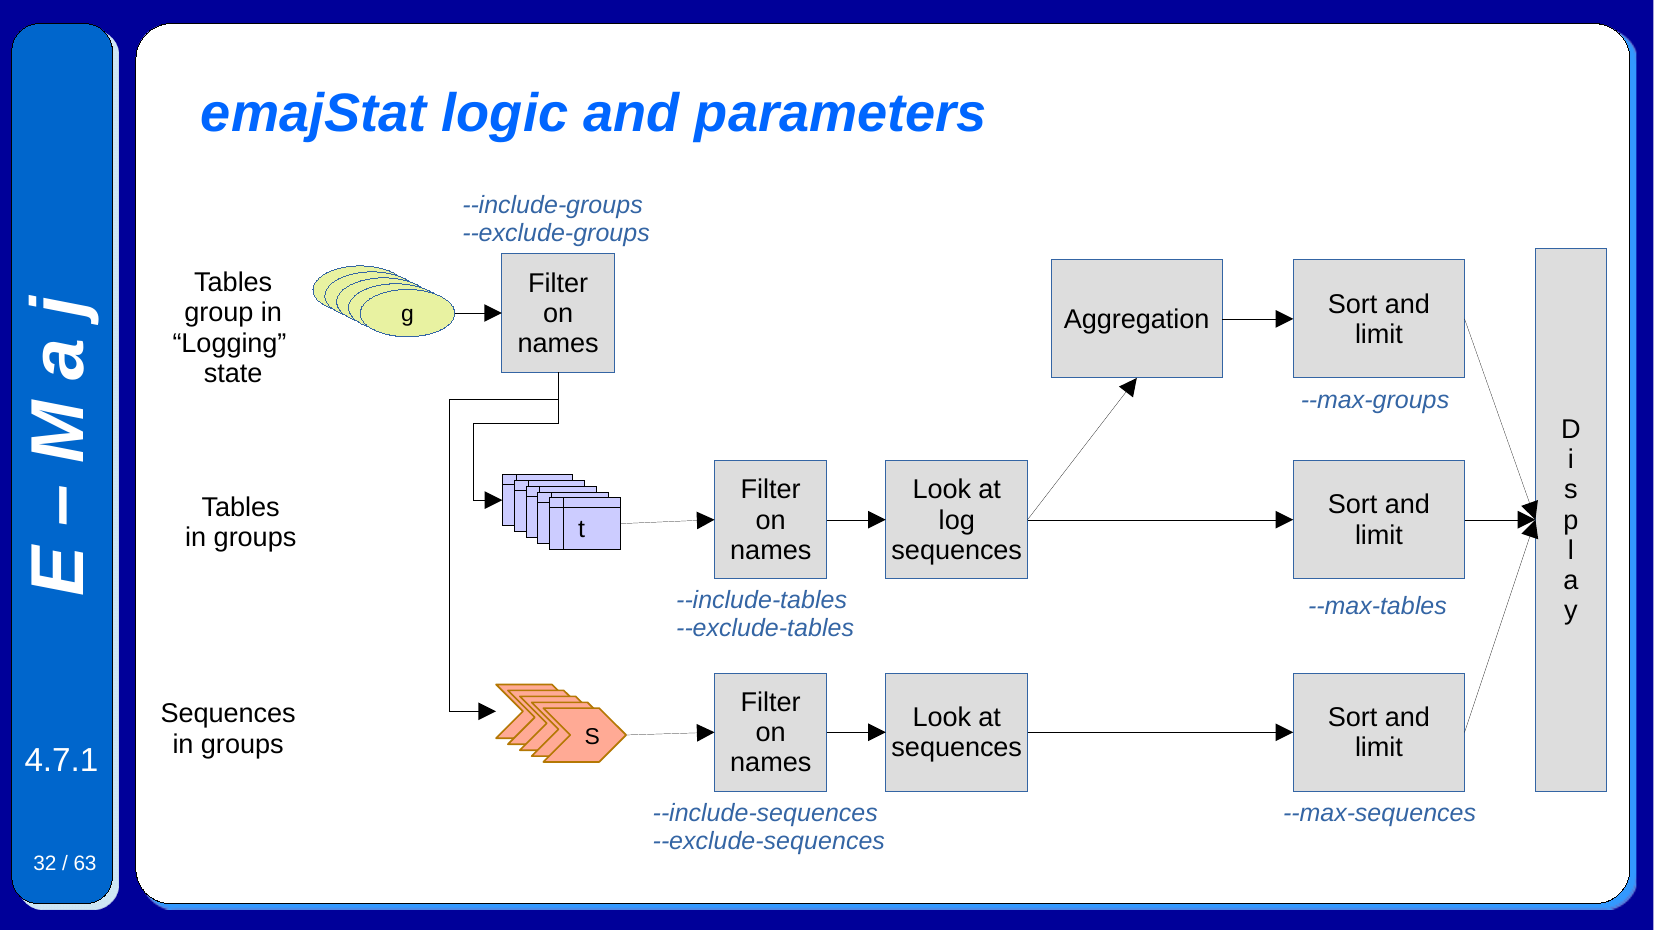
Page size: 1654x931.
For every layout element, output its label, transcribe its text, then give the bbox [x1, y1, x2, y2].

text_box --include-groups --exclude-groups [447, 183, 674, 254]
text_box Filter on names [501, 253, 615, 373]
title emajStat logic and parameters [200, 34, 1575, 191]
text_box Tables in groups [170, 484, 312, 560]
text_box g [360, 289, 455, 337]
text_box --max-sequences [1268, 791, 1495, 835]
text_box Sequences in groups [145, 691, 311, 767]
text_box Filter on names [714, 460, 827, 578]
text_box S [496, 684, 558, 739]
text_box Sort and limit [1293, 673, 1465, 791]
text_box D i s p l a y [1535, 248, 1607, 792]
text_box --include-tables --exclude-tables [661, 578, 888, 650]
text_box t [549, 497, 621, 550]
text_box Tables group in “Logging” state [157, 259, 309, 396]
text_box [507, 690, 594, 757]
text_box Filter on names [714, 673, 827, 791]
text_box [312, 265, 432, 327]
text_box Sort and limit [1293, 460, 1465, 579]
text_box Look at log sequences [885, 460, 1028, 579]
text_box Look at sequences [885, 673, 1028, 792]
text_box Aggregation [1051, 259, 1223, 378]
text_box S [543, 708, 626, 762]
text_box --max-groups [1286, 378, 1465, 421]
text_box --max-tables [1293, 584, 1471, 628]
text_box [502, 474, 609, 544]
text_box --include-sequences --exclude-sequences [637, 791, 910, 863]
text_box Sort and limit [1293, 259, 1465, 378]
